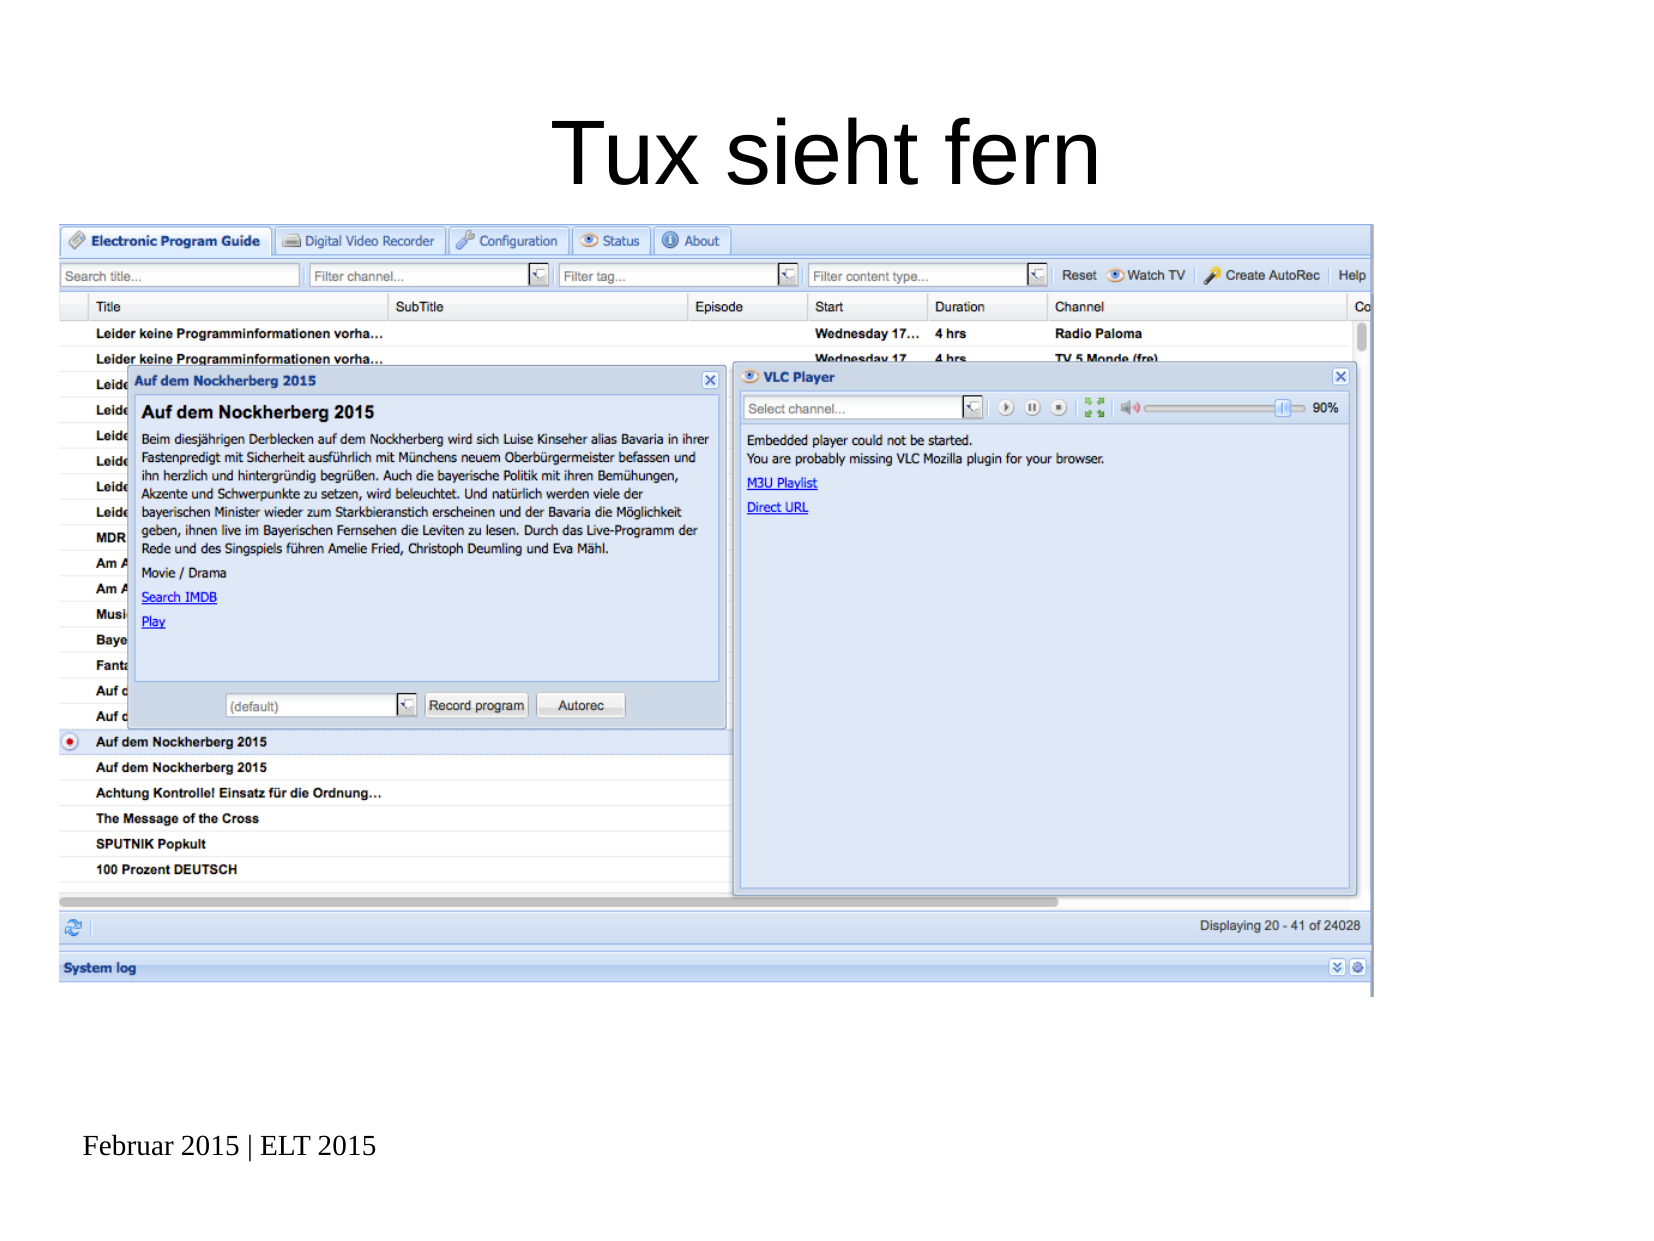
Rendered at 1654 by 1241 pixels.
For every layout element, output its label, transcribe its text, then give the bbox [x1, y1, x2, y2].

picture [59, 224, 1374, 997]
title Tux sieht fern [82, 49, 1571, 257]
